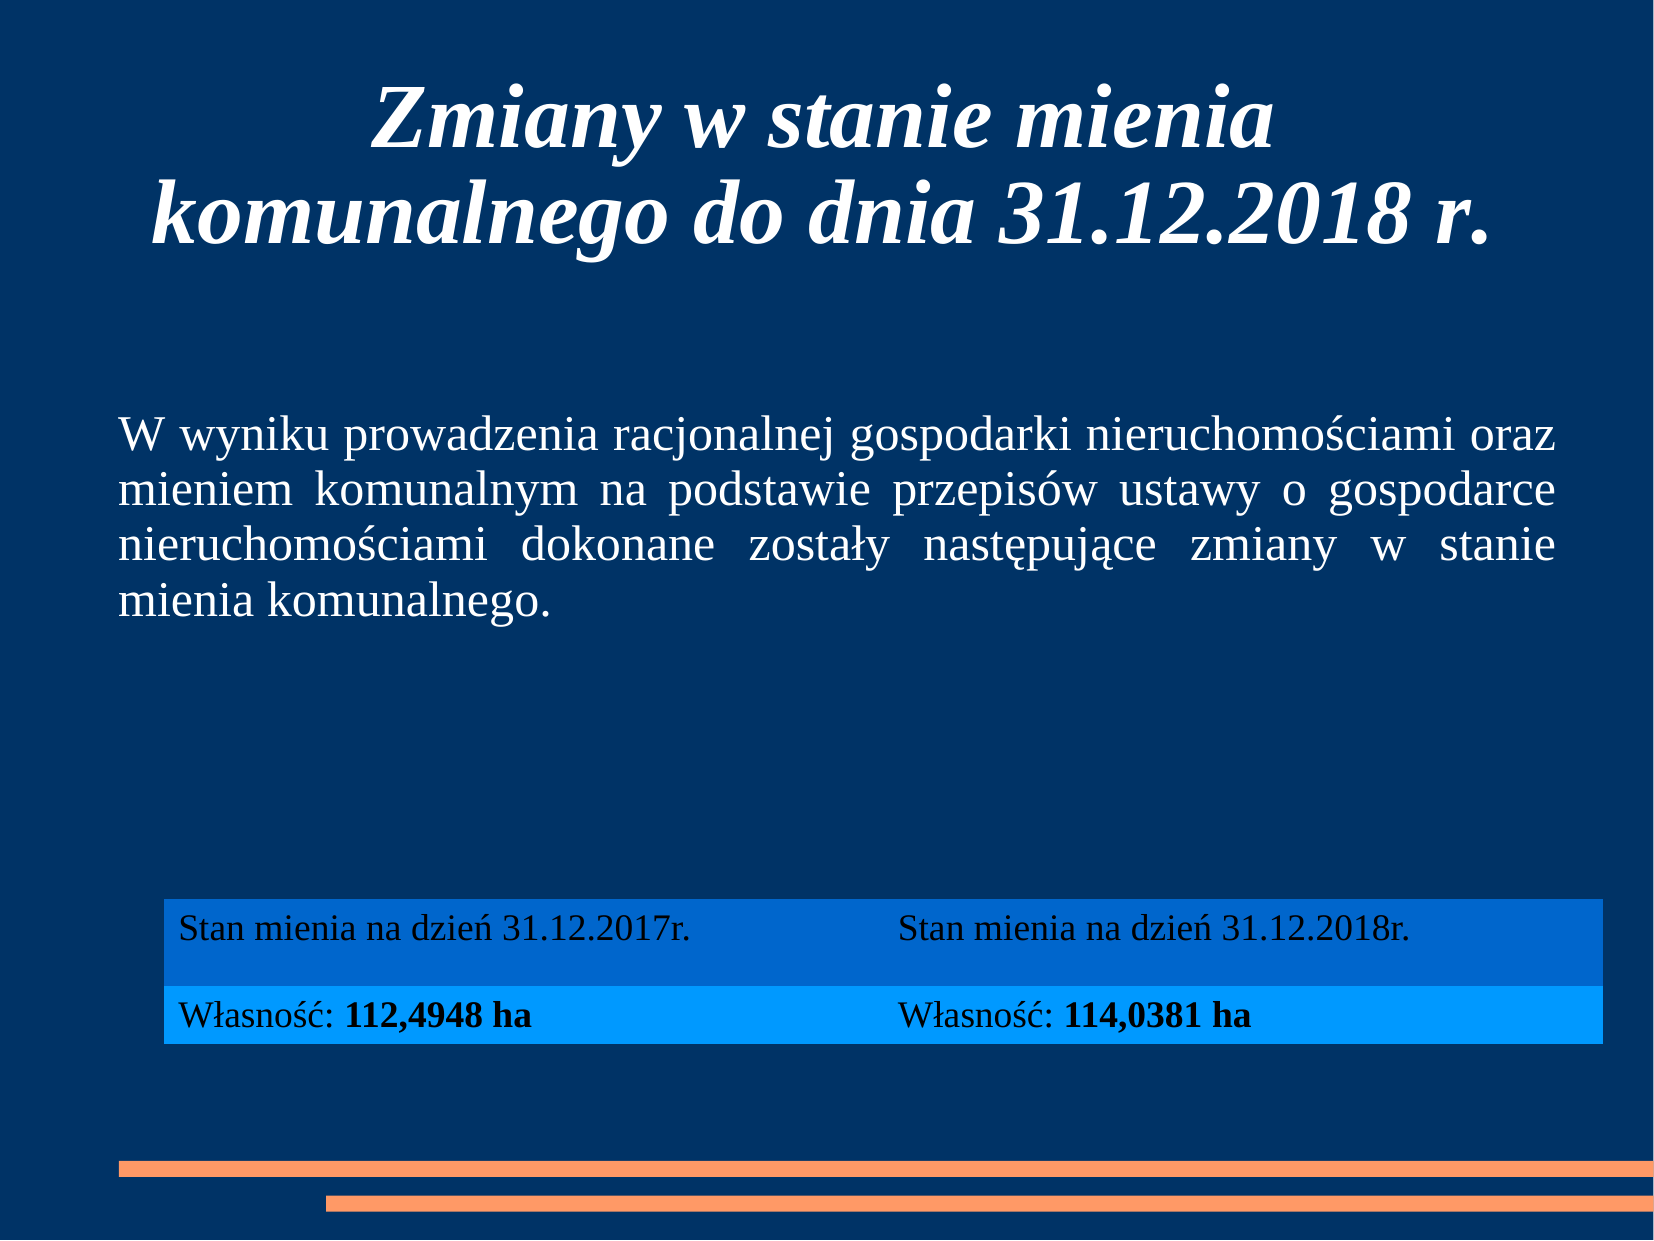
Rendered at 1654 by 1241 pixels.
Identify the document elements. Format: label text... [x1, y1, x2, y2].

table_header Stan mienia na dzień 31.12.2018r. [883, 899, 1603, 986]
table_cell Własność: 114,0381 ha [883, 986, 1603, 1044]
table_header Stan mienia na dzień 31.12.2017r. [164, 899, 883, 986]
table_cell Własność: 112,4948 ha [164, 986, 883, 1044]
title Zmiany w stanie mienia komunalnego do dnia 31.12.2018 r. [118, 67, 1531, 266]
subtitle W wyniku prowadzenia racjonalnej gospodarki nieruchomościami oraz mieniem komunalnym na podstawie przepisów ustawy o gospodarce nieruchomościami dokonane zostały następujące zmiany w stanie mienia komunalnego. [118, 295, 1558, 1091]
